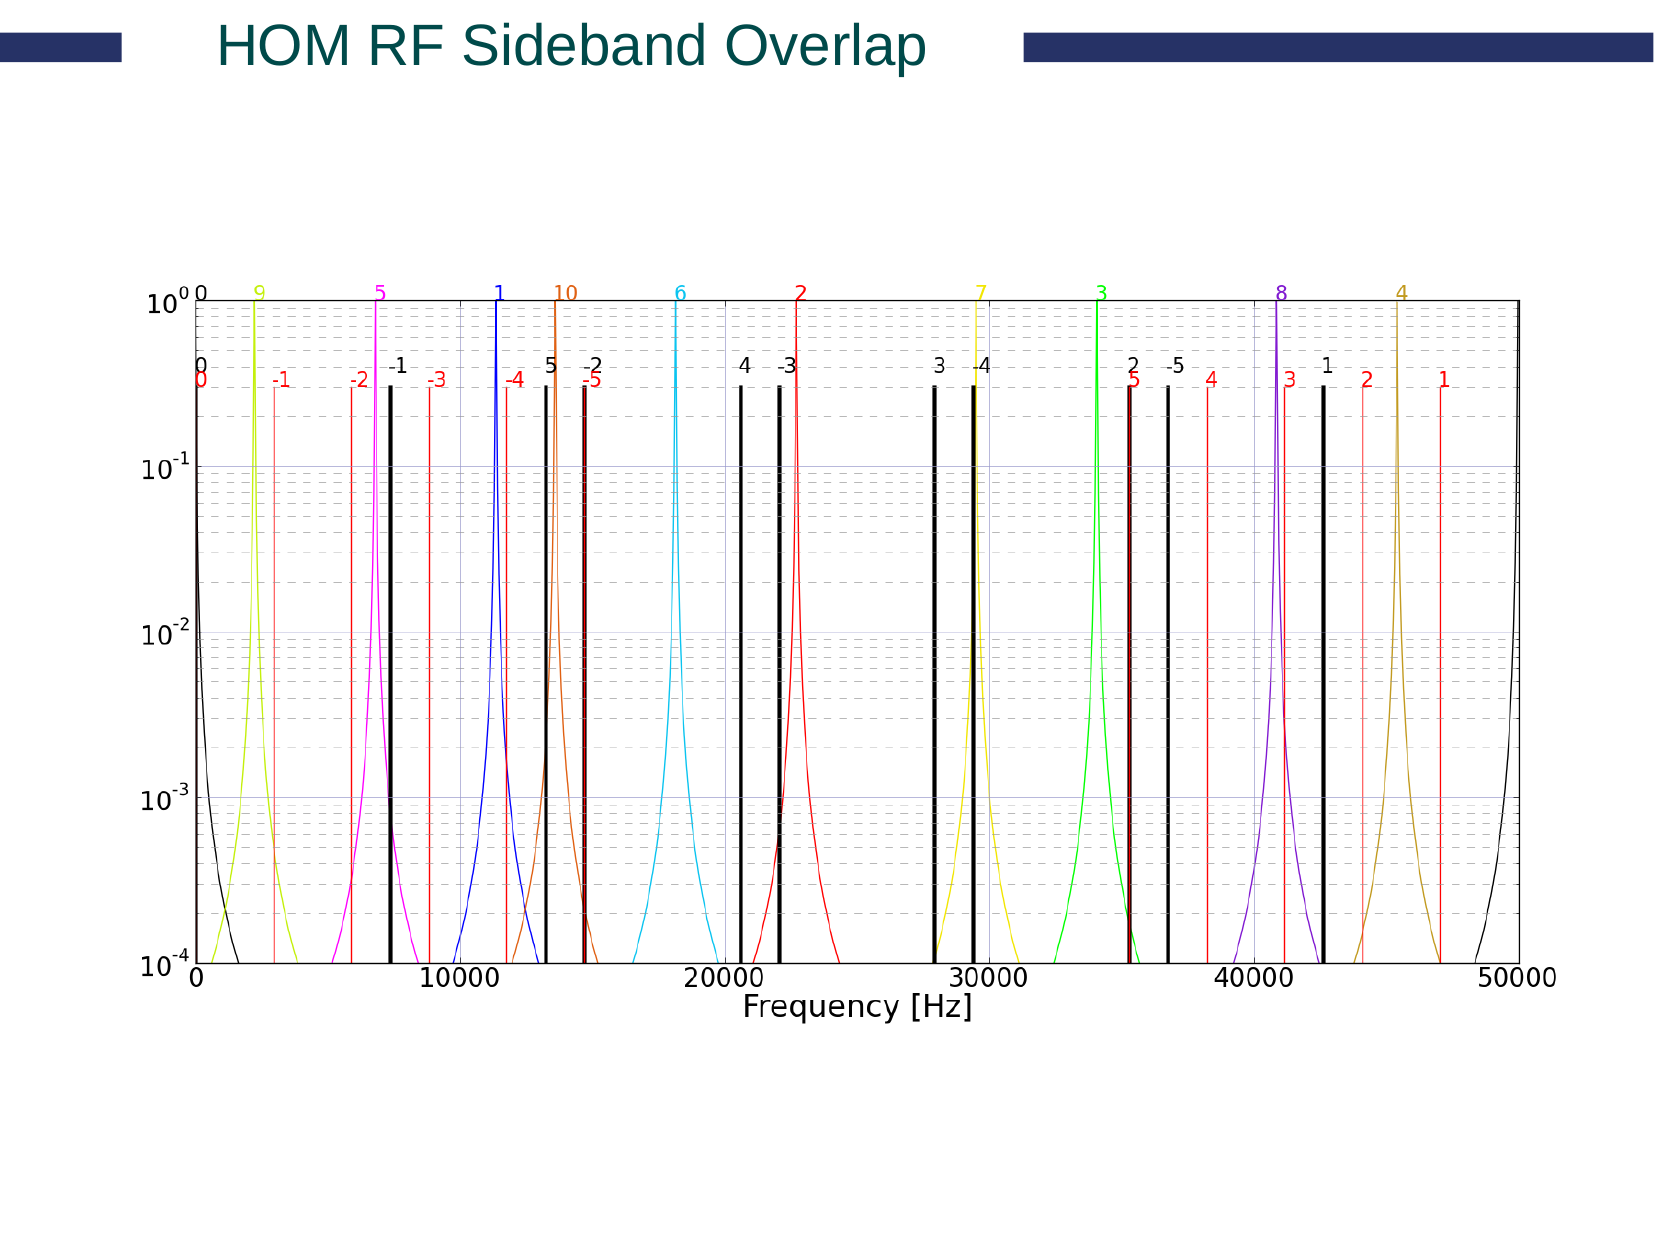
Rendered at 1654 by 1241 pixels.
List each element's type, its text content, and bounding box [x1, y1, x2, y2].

title HOM RF Sideband Overlap [121, 12, 1024, 78]
picture [0, 242, 1634, 1070]
